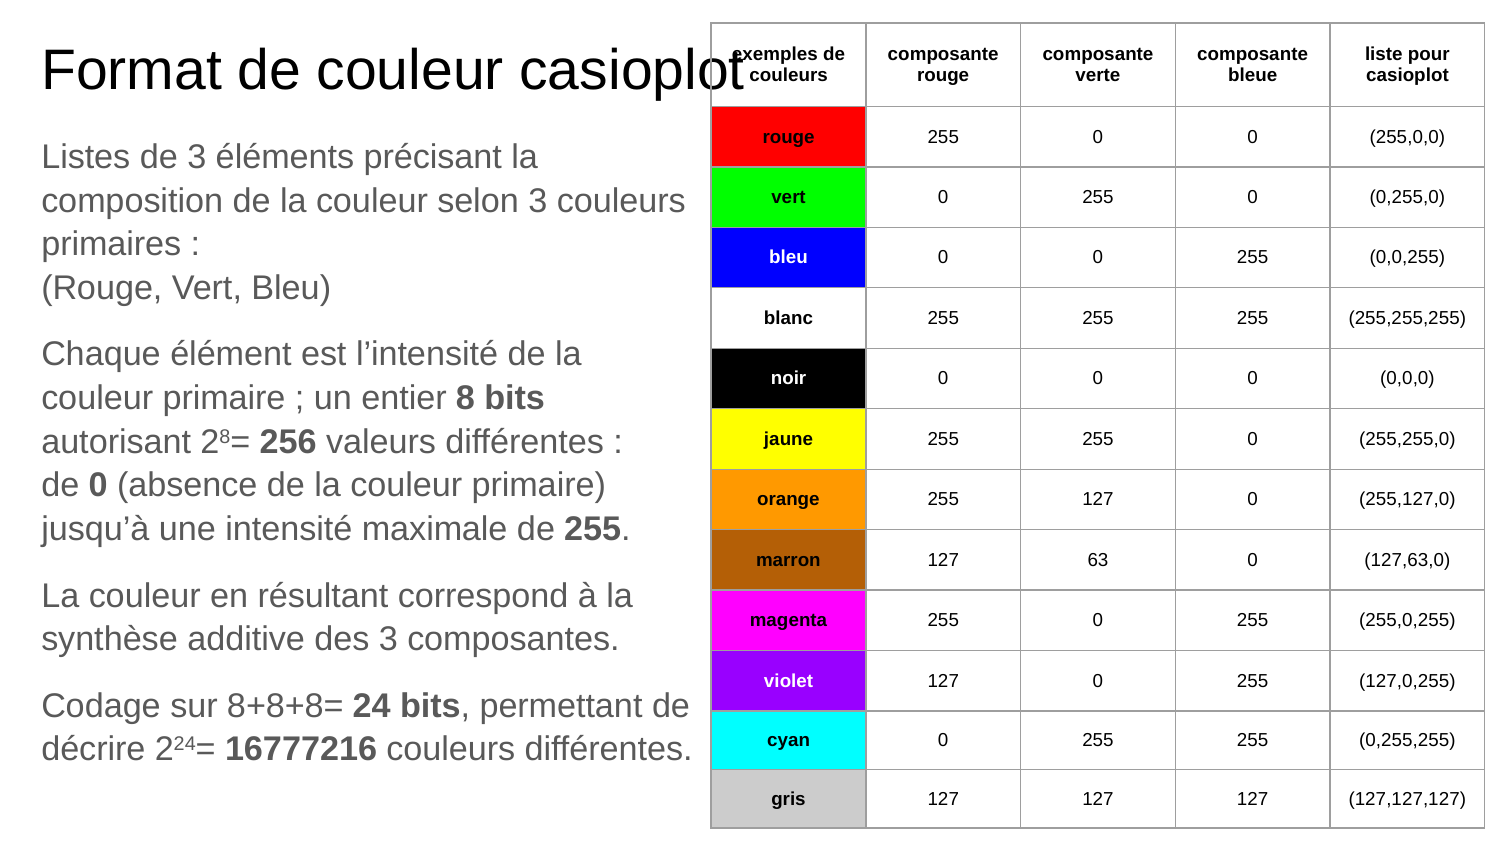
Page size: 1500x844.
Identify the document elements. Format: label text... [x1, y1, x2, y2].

table_cell 0 [1021, 228, 1175, 287]
table_header exemples de couleurs [712, 24, 865, 106]
table_cell 0 [1176, 409, 1329, 469]
table_cell 0 [1021, 349, 1175, 408]
table_cell (0,255,255) [1331, 712, 1484, 769]
table_cell 127 [1021, 470, 1175, 529]
table_cell marron [712, 530, 865, 589]
table_cell (255,0,0) [1331, 107, 1484, 166]
table_cell 127 [867, 770, 1020, 827]
table_cell 255 [1176, 288, 1329, 348]
table_cell 0 [1176, 168, 1329, 227]
table_cell 255 [867, 470, 1020, 529]
table_cell 127 [1176, 770, 1329, 827]
table_cell 255 [1021, 712, 1175, 769]
table_cell 127 [867, 651, 1020, 710]
table_cell 0 [1021, 651, 1175, 710]
table_cell vert [712, 168, 865, 227]
table_cell magenta [712, 591, 865, 650]
table_cell (127,127,127) [1331, 770, 1484, 827]
table_cell 127 [867, 530, 1020, 589]
table_cell (0,0,255) [1331, 228, 1484, 287]
table_cell jaune [712, 409, 865, 469]
table_cell noir [712, 349, 865, 408]
table_header composante rouge [867, 24, 1020, 106]
table_cell 255 [1176, 651, 1329, 710]
table_cell 0 [1176, 470, 1329, 529]
table_cell (255,0,255) [1331, 591, 1484, 650]
title Format de couleur casioplot [26, 23, 710, 116]
table_cell (127,63,0) [1331, 530, 1484, 589]
table_cell gris [712, 770, 865, 827]
table_header liste pour casioplot [1331, 24, 1484, 106]
table_cell bleu [712, 228, 865, 287]
table_cell 0 [867, 712, 1020, 769]
table_cell 255 [867, 288, 1020, 348]
table_cell orange [712, 470, 865, 529]
table_cell (255,255,255) [1331, 288, 1484, 348]
table_cell 255 [867, 409, 1020, 469]
table_cell (0,0,0) [1331, 349, 1484, 408]
table_cell 0 [1021, 591, 1175, 650]
table_cell (0,255,0) [1331, 168, 1484, 227]
table_cell 255 [1176, 228, 1329, 287]
table_cell (127,0,255) [1331, 651, 1484, 710]
table_cell 0 [867, 228, 1020, 287]
table_header composante verte [1021, 24, 1175, 106]
table_cell 63 [1021, 530, 1175, 589]
table_cell 255 [867, 591, 1020, 650]
table_cell 0 [867, 349, 1020, 408]
table_cell 0 [1176, 107, 1329, 166]
list Listes de 3 éléments précisant la composition de la couleur selon 3 couleurs primaires : (Rouge, Vert, Bleu) Chaque élément est l’intensité de la couleur primaire ; un entier 8 bits autorisant 28= 256 valeurs différentes : de 0 (absence de la couleur primaire) jusqu’à une intensité maximale de 255. La couleur en résultant correspond à la synthèse additive des 3 composantes. Codage sur 8+8+8= 24 bits, permettant de décrire 224= 16777216 couleurs différentes. [26, 116, 710, 803]
table_cell 127 [1021, 770, 1175, 827]
table_cell 255 [1176, 712, 1329, 769]
table_cell 0 [1021, 107, 1175, 166]
table_header composante bleue [1176, 24, 1329, 106]
table_cell 0 [867, 168, 1020, 227]
table_cell 255 [1176, 591, 1329, 650]
table_cell (255,255,0) [1331, 409, 1484, 469]
table_cell violet [712, 651, 865, 710]
table_cell 255 [1021, 168, 1175, 227]
table_cell 255 [867, 107, 1020, 166]
table_cell 0 [1176, 530, 1329, 589]
table_cell rouge [712, 107, 865, 166]
table_cell (255,127,0) [1331, 470, 1484, 529]
table_cell 0 [1176, 349, 1329, 408]
table_cell cyan [712, 712, 865, 769]
table_cell 255 [1021, 288, 1175, 348]
table_cell 255 [1021, 409, 1175, 469]
table_cell blanc [712, 288, 865, 348]
